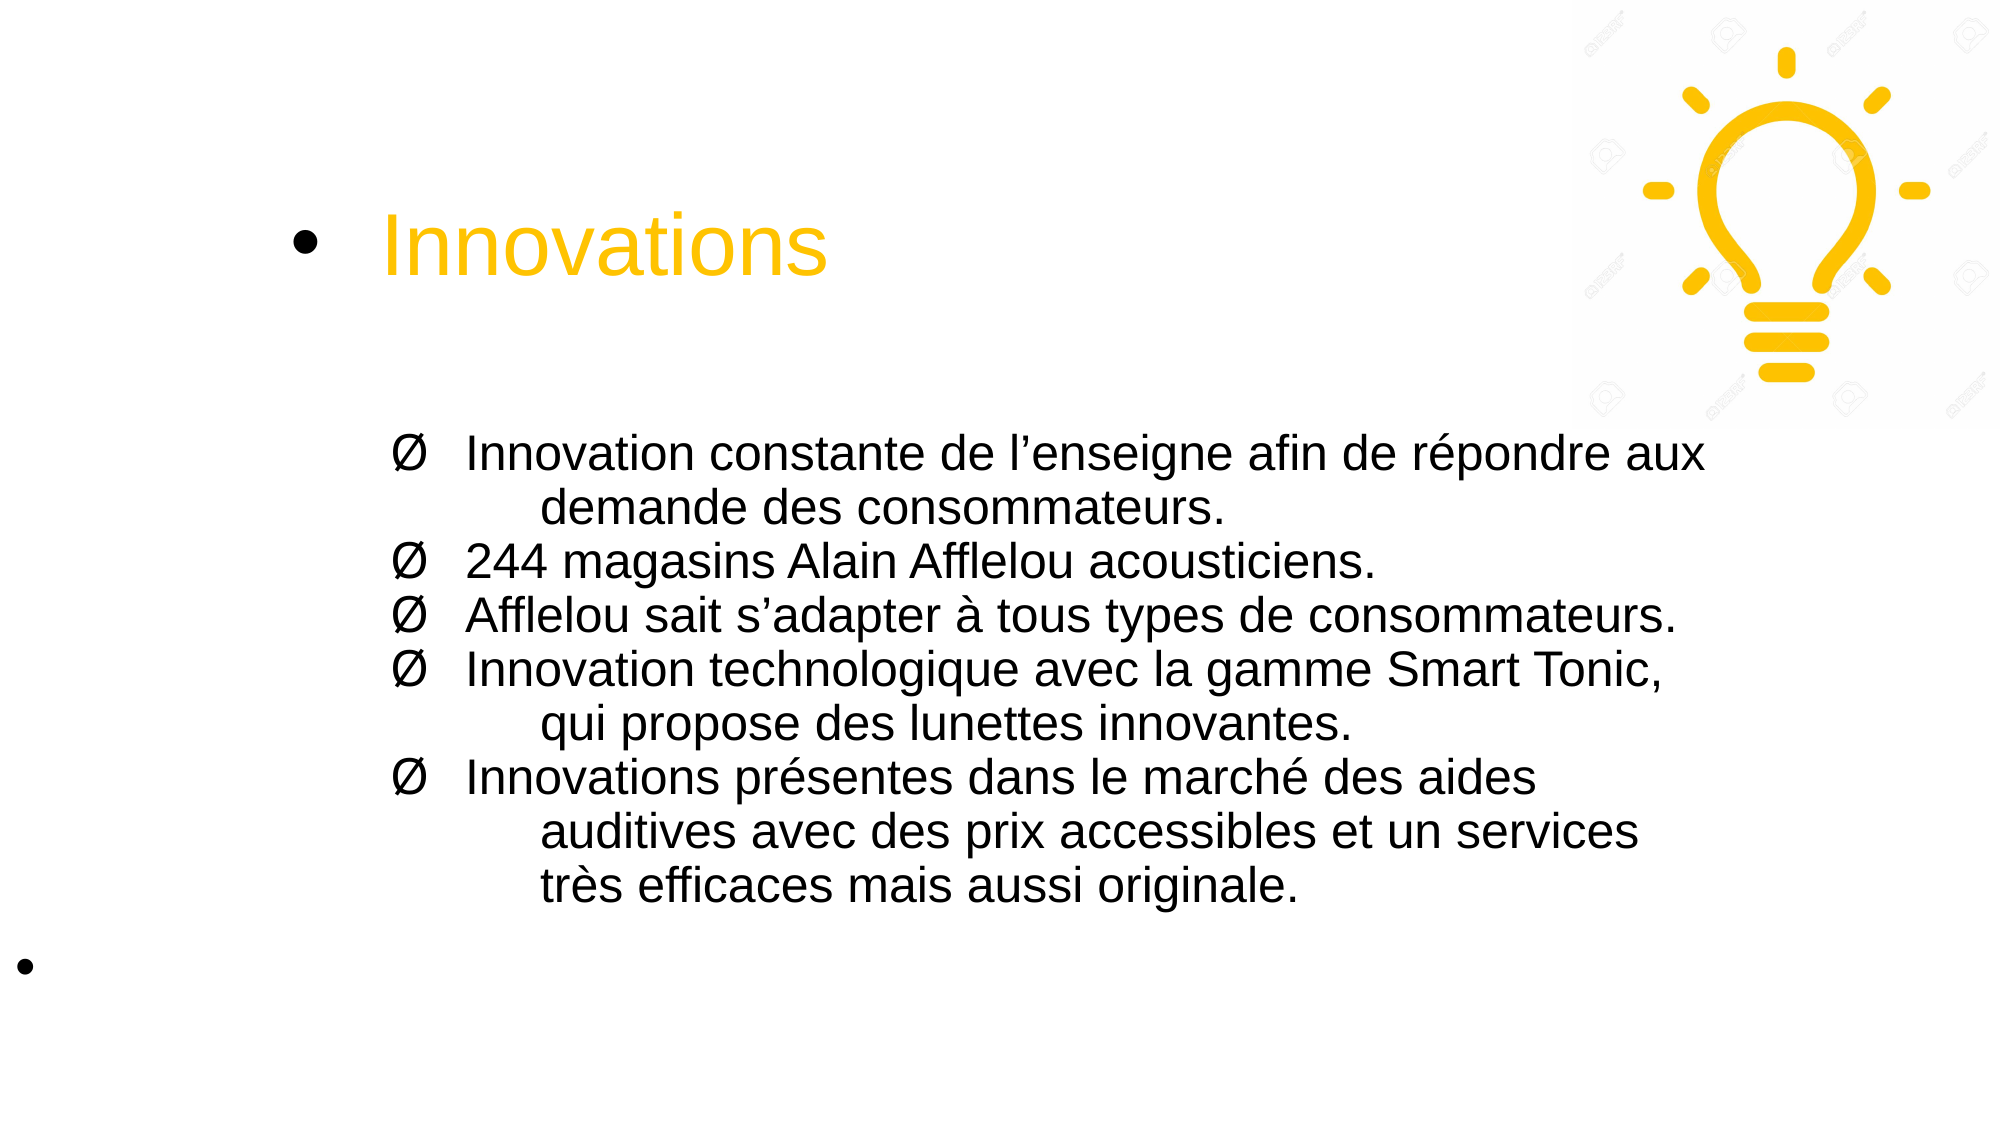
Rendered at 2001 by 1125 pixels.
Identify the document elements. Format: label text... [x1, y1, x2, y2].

text_box Innovations [275, 190, 1572, 409]
picture [1572, 0, 2000, 429]
list Innovation constante de l’enseigne afin de répondre aux demande des consommateurs. 244 magasins Alain Afflelou acousticiens. Afflelou sait s’adapter à tous types de consommateurs. Innovation technologique avec la gamme Smart Tonic, qui propose des lunettes innovantes. Innovations présentes dans le marché des aides auditives avec des prix accessibles et un services très efficaces mais aussi originale. [0, 359, 1726, 1074]
